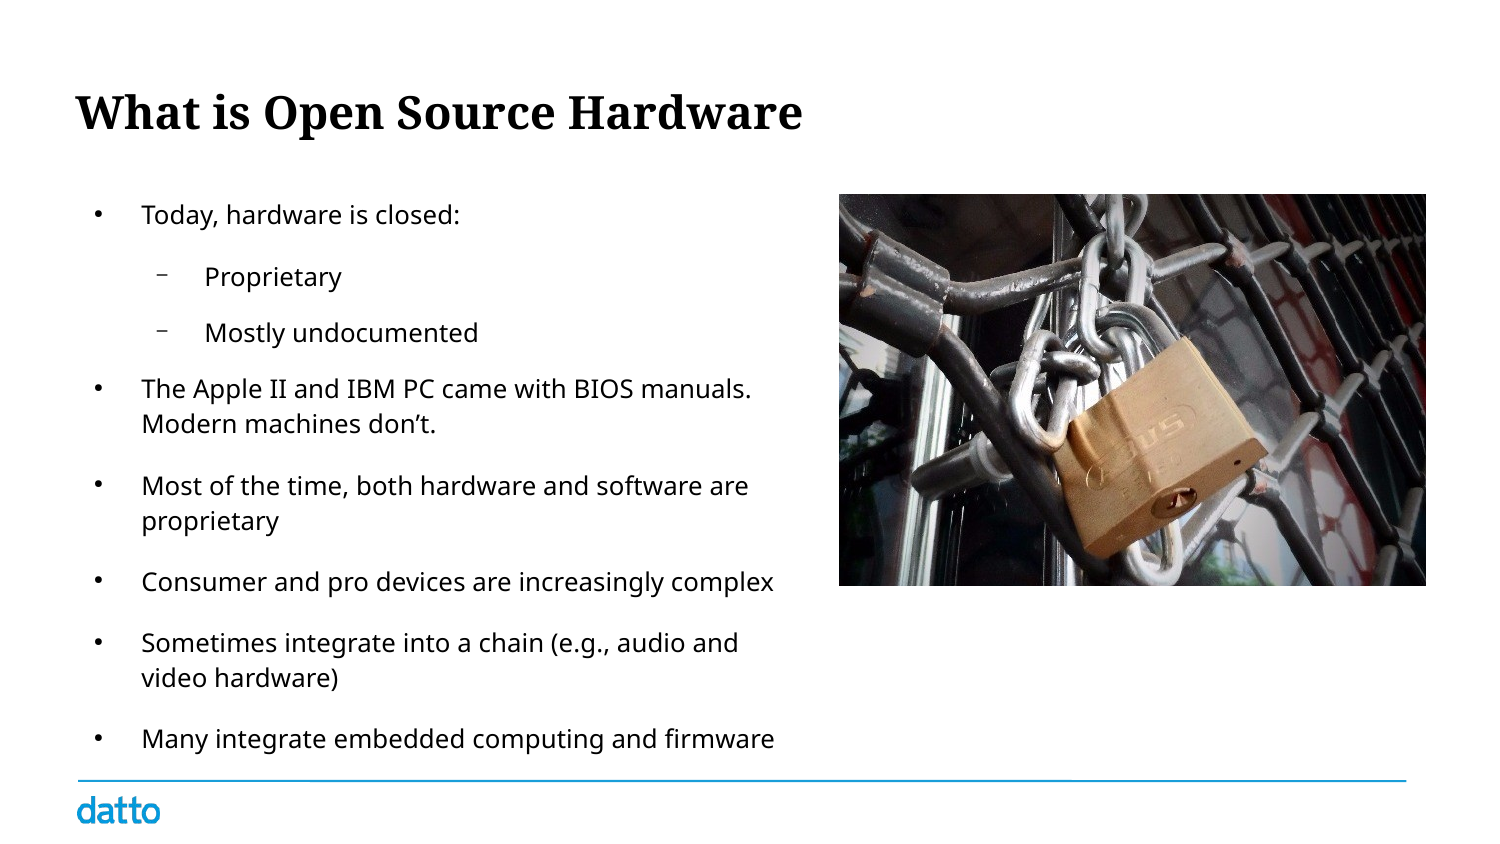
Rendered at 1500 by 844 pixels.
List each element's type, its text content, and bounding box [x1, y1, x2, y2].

picture [839, 194, 1426, 586]
picture [95, 796, 133, 824]
picture [146, 808, 156, 819]
picture [82, 808, 91, 819]
picture [77, 796, 91, 808]
list Today, hardware is closed: Proprietary Mostly undocumented The Apple II and IBM PC came with BIOS manuals. Modern machines don’t. Most of the time, both hardware and software are proprietary Consumer and pro devices are increasingly complex Sometimes integrate into a chain (e.g., audio and video hardware) Many integrate embedded computing and firmware [78, 197, 796, 766]
picture [136, 796, 160, 824]
picture [122, 808, 133, 824]
title What is Open Source Hardware [75, 51, 1404, 172]
